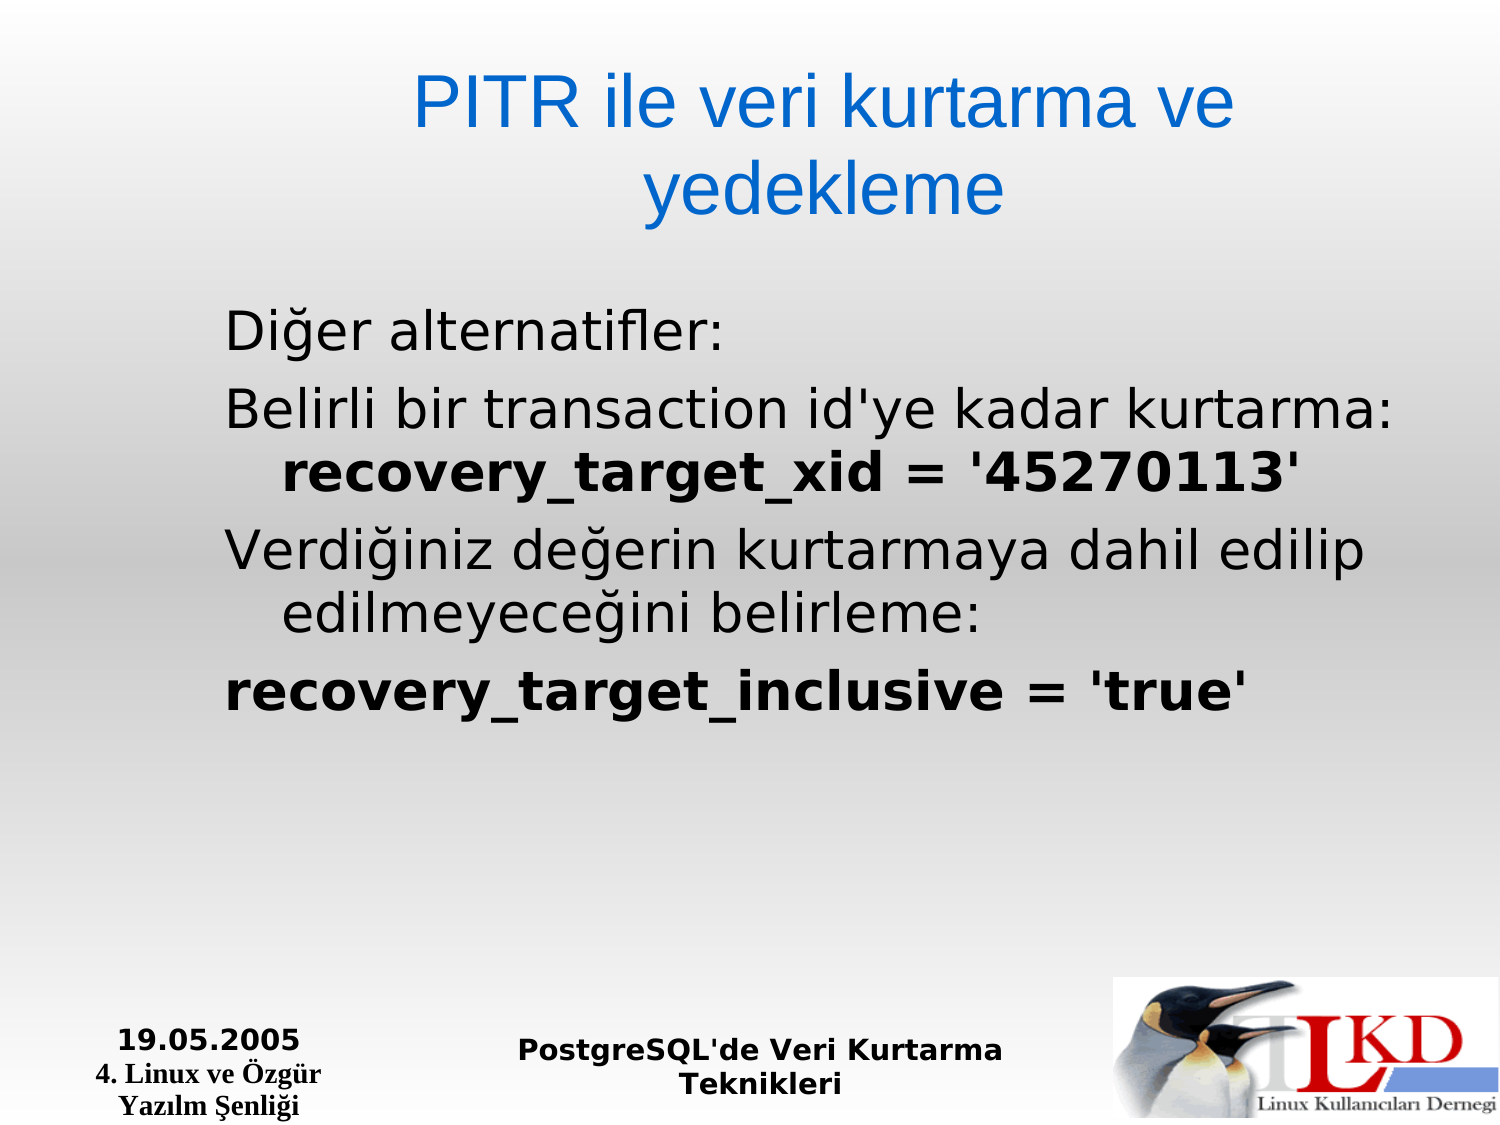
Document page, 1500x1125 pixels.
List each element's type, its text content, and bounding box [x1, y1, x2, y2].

picture [1113, 977, 1499, 1118]
title PITR ile veri kurtarma ve yedekleme [224, 29, 1425, 257]
list Diğer alternatifler: Belirli bir transaction id'ye kadar kurtarma: recovery_target_xid = '45270113' Verdiğiniz değerin kurtarmaya dahil edilip edilmeyeceğini belirleme: recovery_target_inclusive = 'true' [224, 299, 1425, 975]
